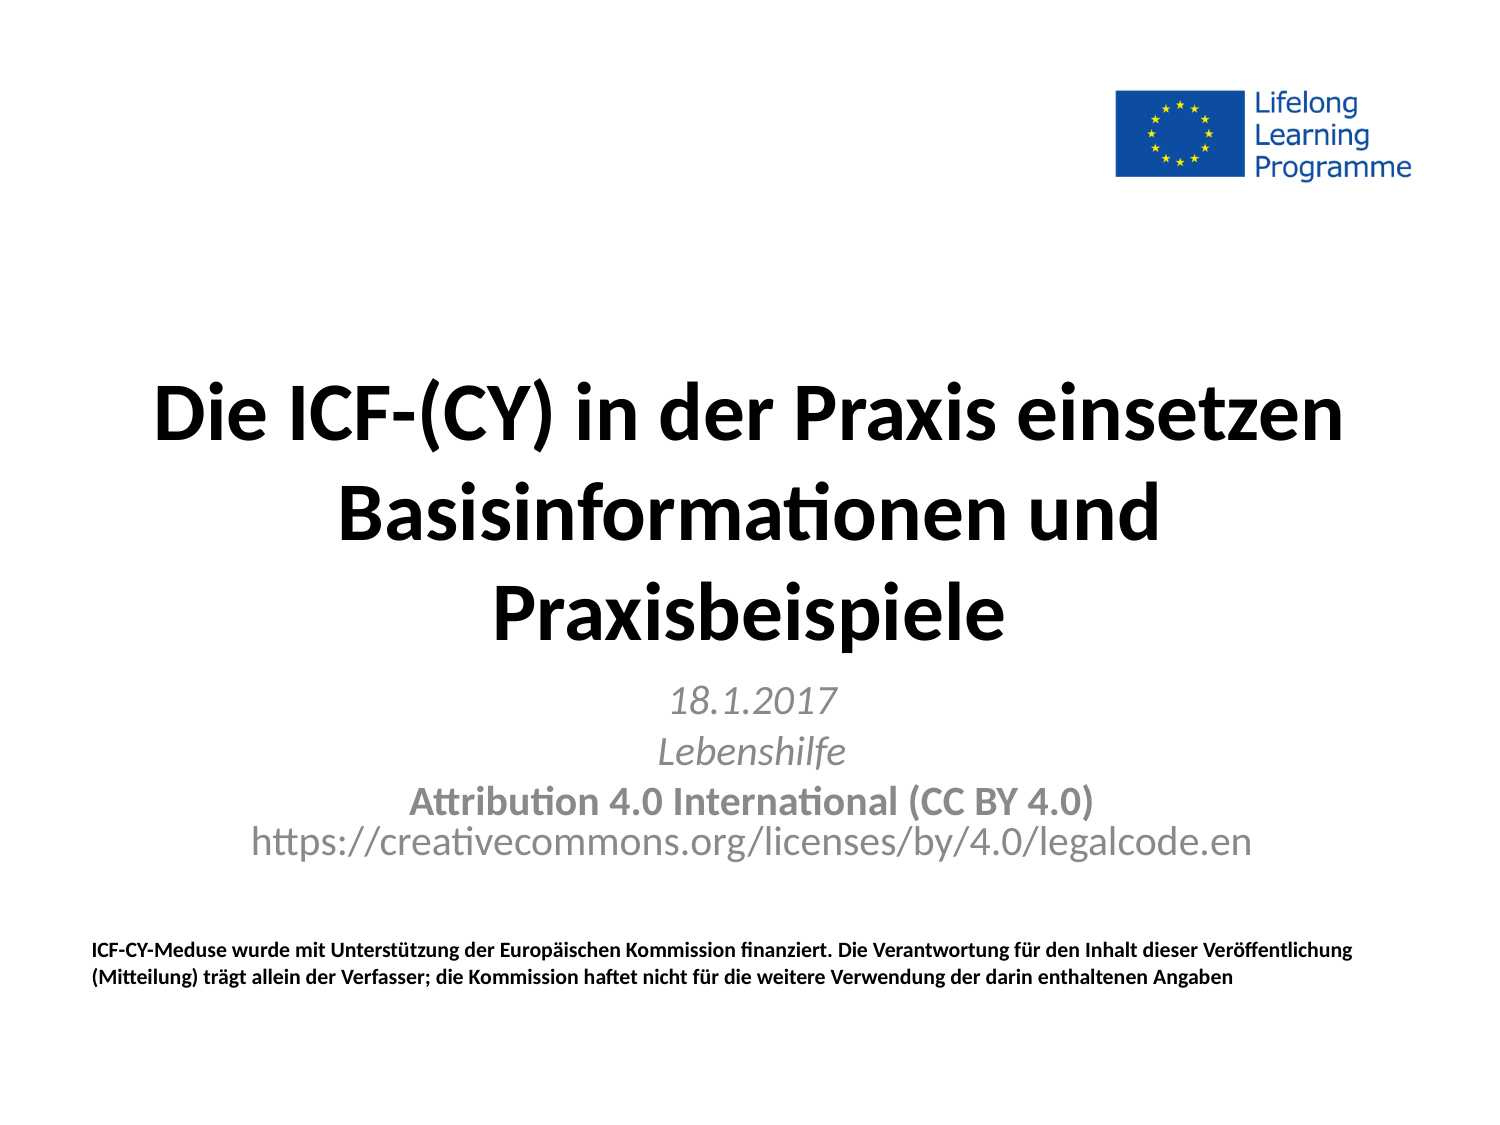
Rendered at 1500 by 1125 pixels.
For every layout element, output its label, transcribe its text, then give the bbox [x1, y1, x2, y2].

text_box ICF-CY-Meduse wurde mit Unterstützung der Europäischen Kommission finanziert. Die Verantwortung für den Inhalt dieser Veröffentlichung (Mitteilung) trägt allein der Verfasser; die Kommission haftet nicht für die weitere Verwendung der darin enthaltenen Angaben [77, 929, 1435, 996]
title Die ICF-(CY) in der Praxis einsetzen Basisinformationen und Praxisbeispiele [112, 349, 1388, 591]
subtitle 18.1.2017 Lebenshilfe Attribution 4.0 International (CC BY 4.0) https://creativecommons.org/licenses/by/4.0/legalcode.en [227, 675, 1278, 929]
picture [1104, 78, 1439, 208]
